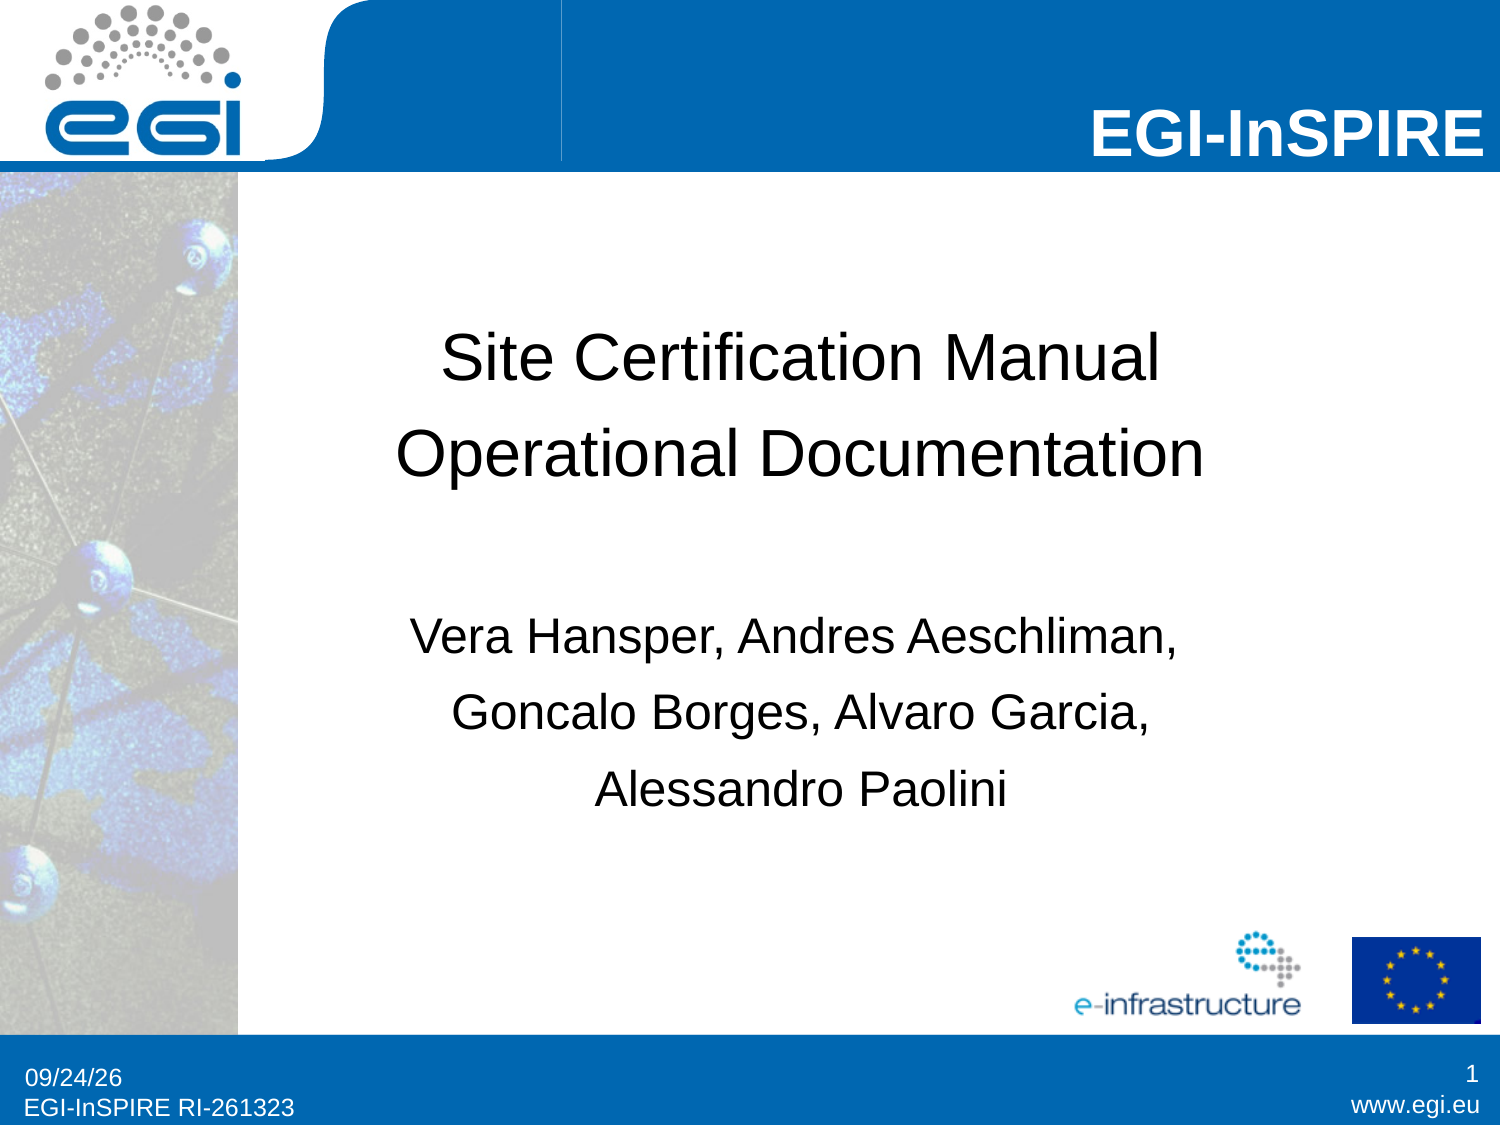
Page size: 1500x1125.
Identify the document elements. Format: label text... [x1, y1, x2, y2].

picture [1352, 937, 1481, 1024]
text_box <number> [1144, 1042, 1495, 1103]
text_box 12/21/10 [10, 1046, 361, 1107]
subtitle [100, 262, 1426, 1021]
picture [0, 172, 238, 1034]
picture [0, 0, 265, 161]
text_box Site Certification Manual Operational Documentation Vera Hansper, Andres Aeschliman, Goncalo Borges, Alvaro Garcia, Alessandro Paolini [147, 313, 1455, 817]
title [348, 0, 1471, 216]
